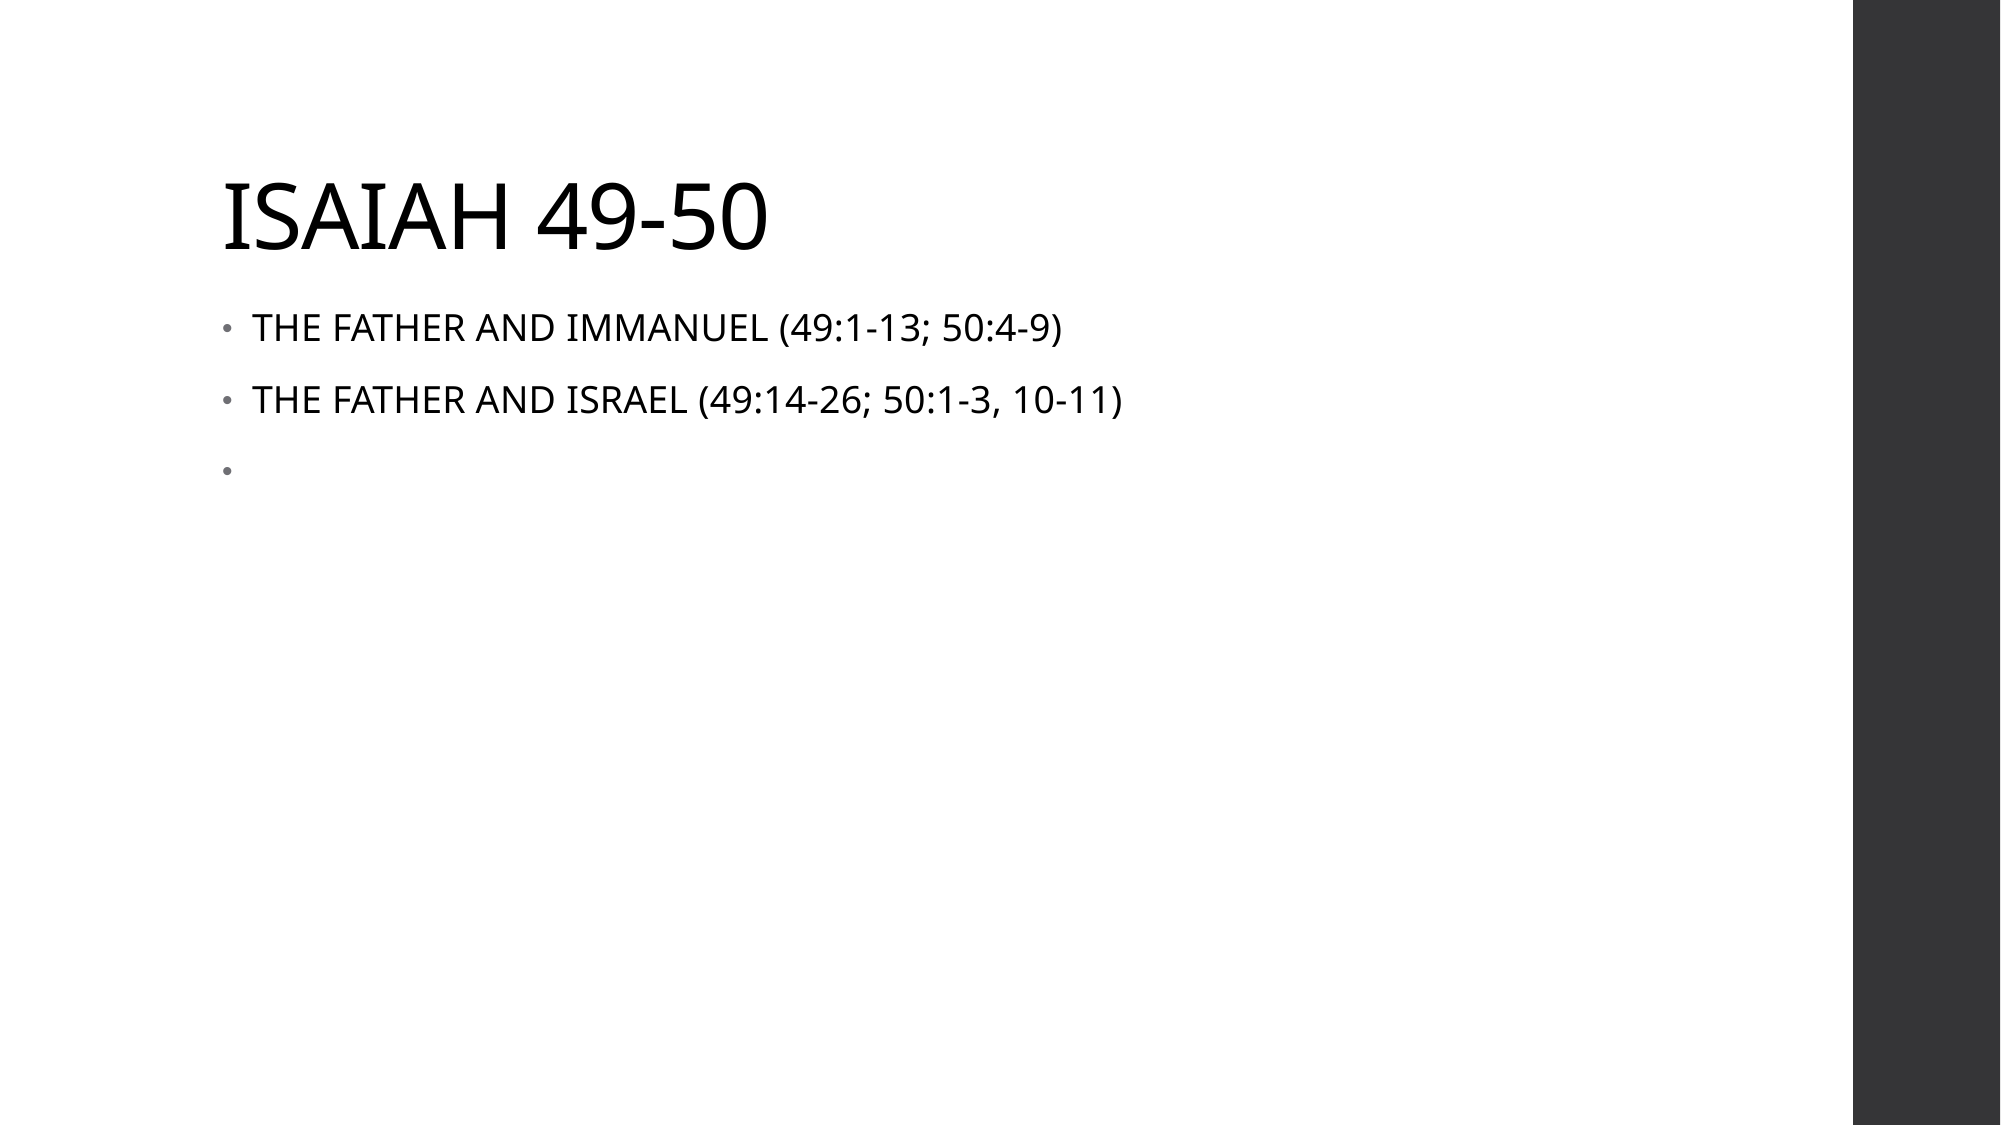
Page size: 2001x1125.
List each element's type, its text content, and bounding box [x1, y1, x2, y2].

list THE FATHER AND IMMANUEL (49:1-13; 50:4-9) THE FATHER AND ISRAEL (49:14-26; 50:1-3, 10-11) [206, 299, 1617, 1014]
title ISAIAH 49-50 [206, 60, 1797, 278]
